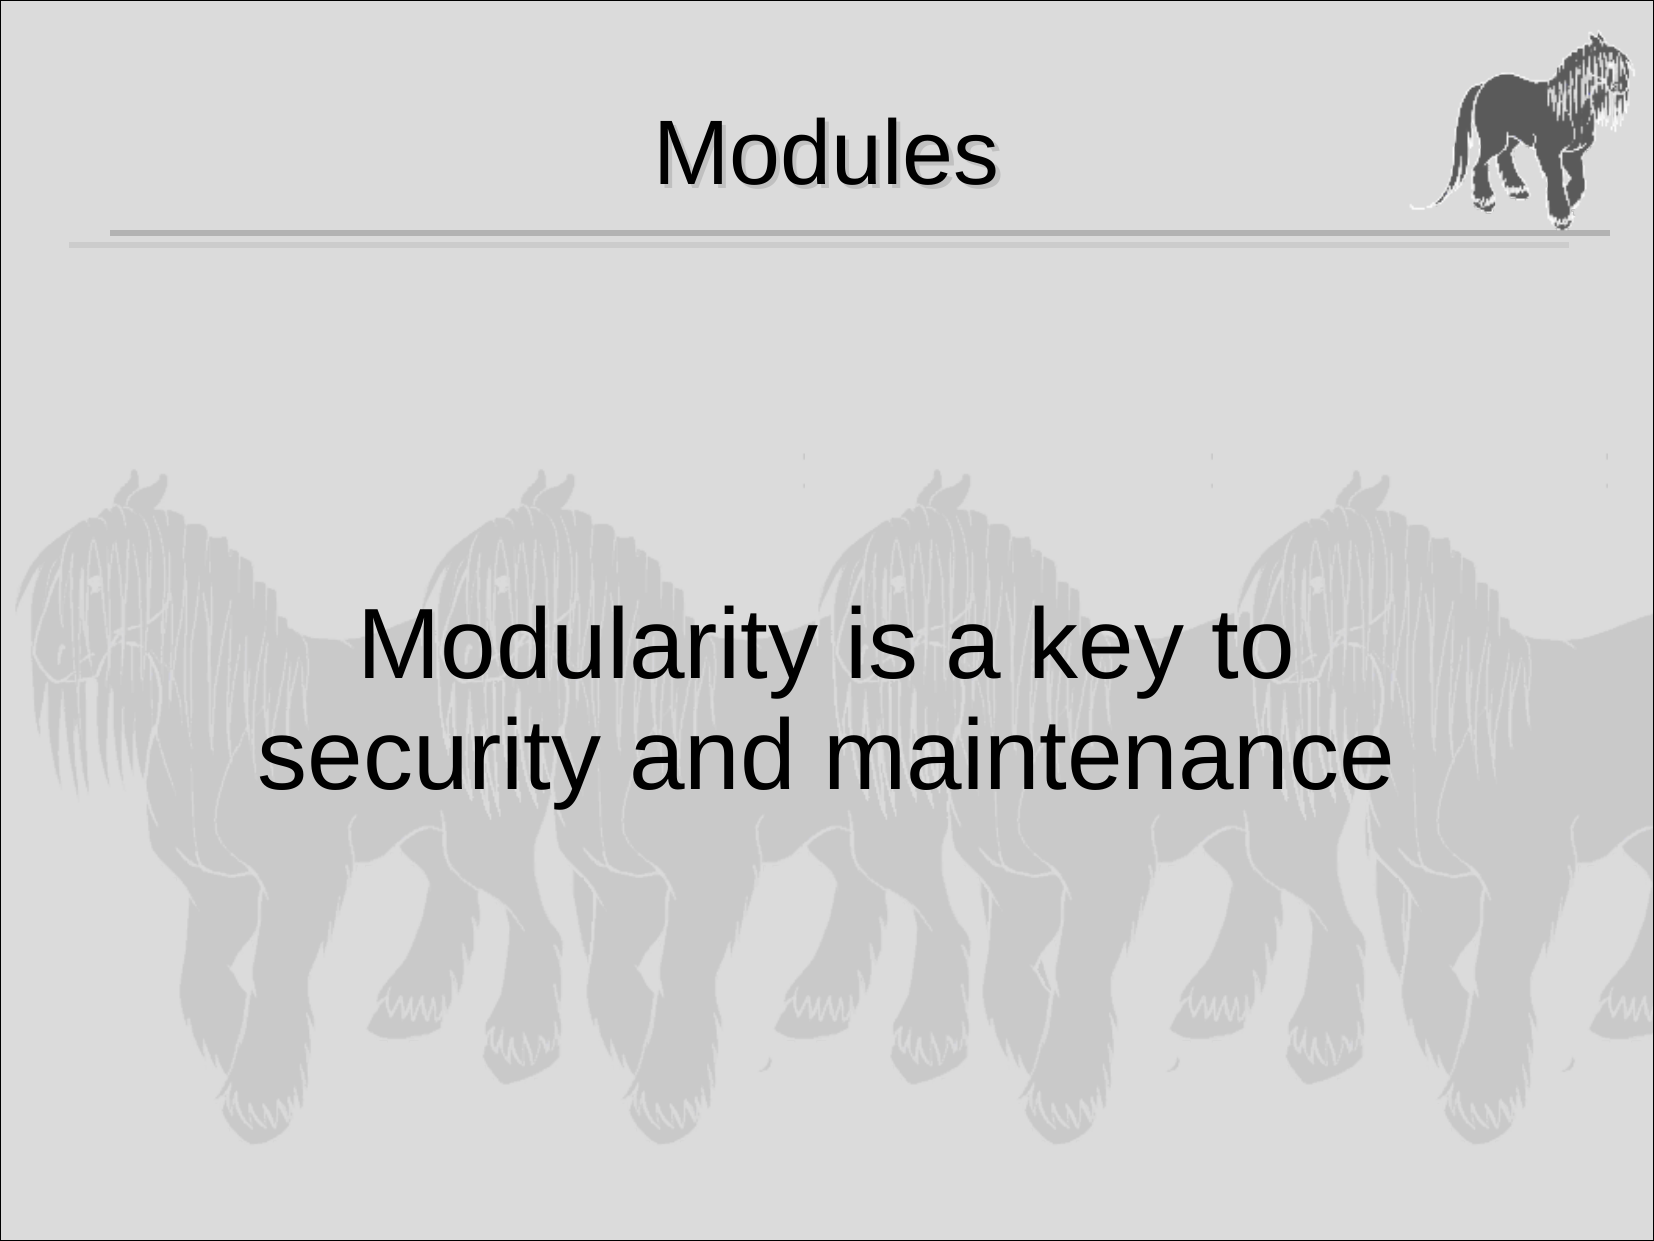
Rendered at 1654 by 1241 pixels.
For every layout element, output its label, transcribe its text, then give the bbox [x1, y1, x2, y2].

picture [1401, 25, 1639, 236]
title Modules [82, 49, 1571, 257]
subtitle Modularity is a key to security and maintenance [82, 297, 1571, 1102]
